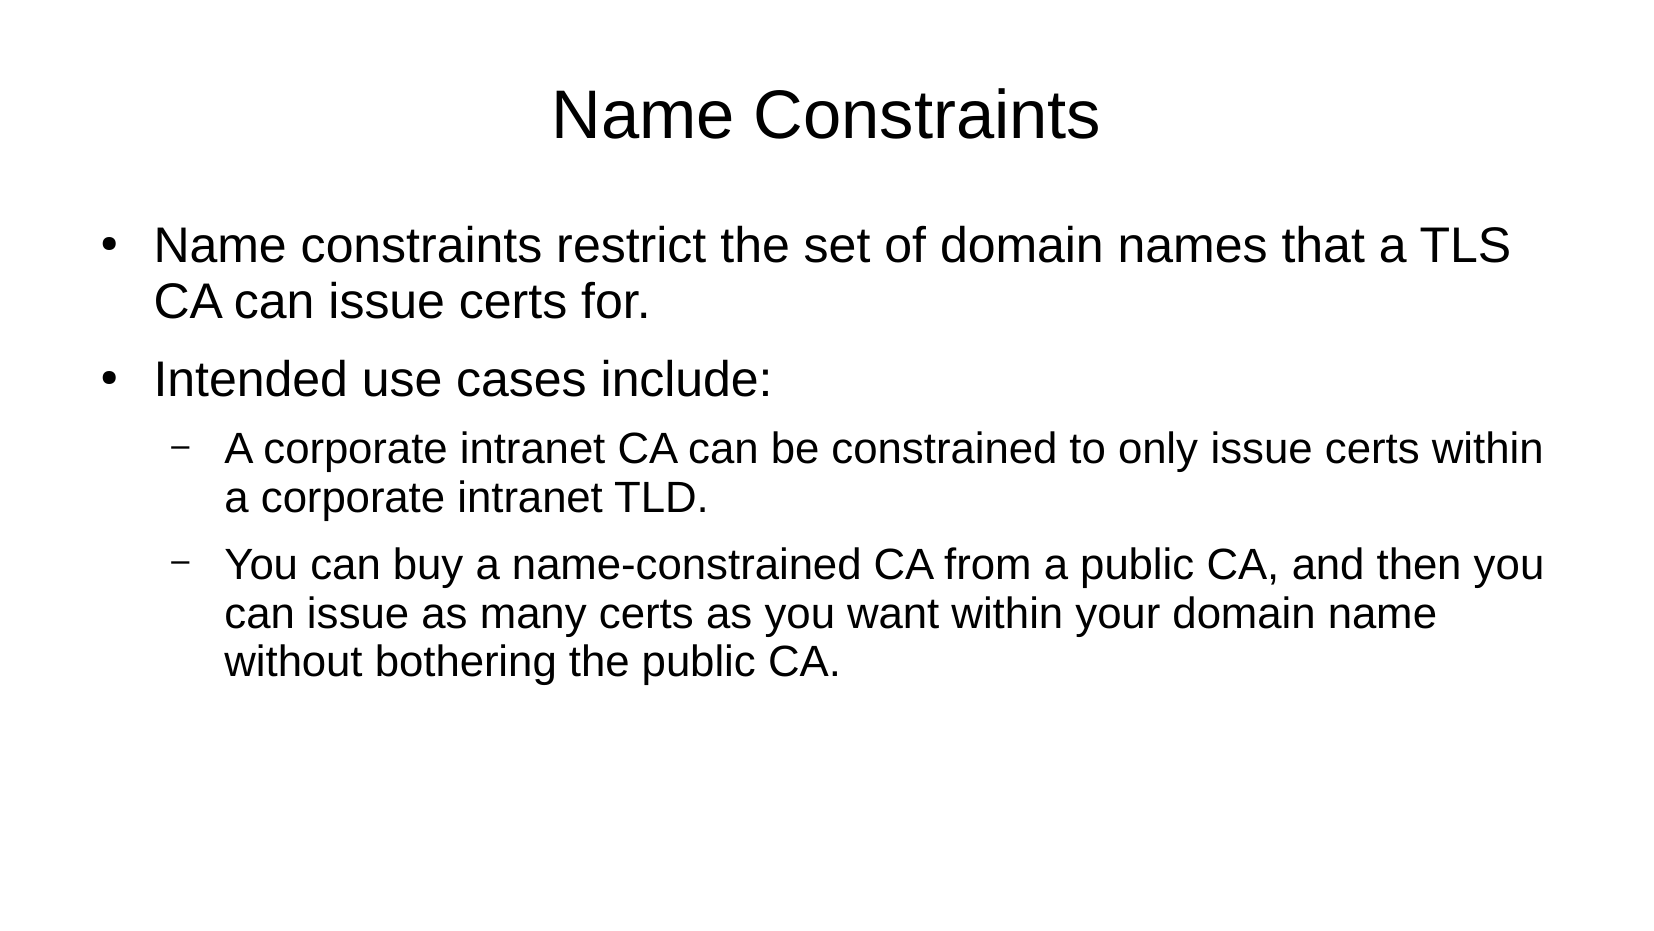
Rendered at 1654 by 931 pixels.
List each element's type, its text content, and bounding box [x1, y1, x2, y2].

list Name constraints restrict the set of domain names that a TLS CA can issue certs for. Intended use cases include: A corporate intranet CA can be constrained to only issue certs within a corporate intranet TLD. You can buy a name-constrained CA from a public CA, and then you can issue as many certs as you want within your domain name without bothering the public CA. [82, 217, 1571, 757]
title Name Constraints [82, 37, 1571, 193]
